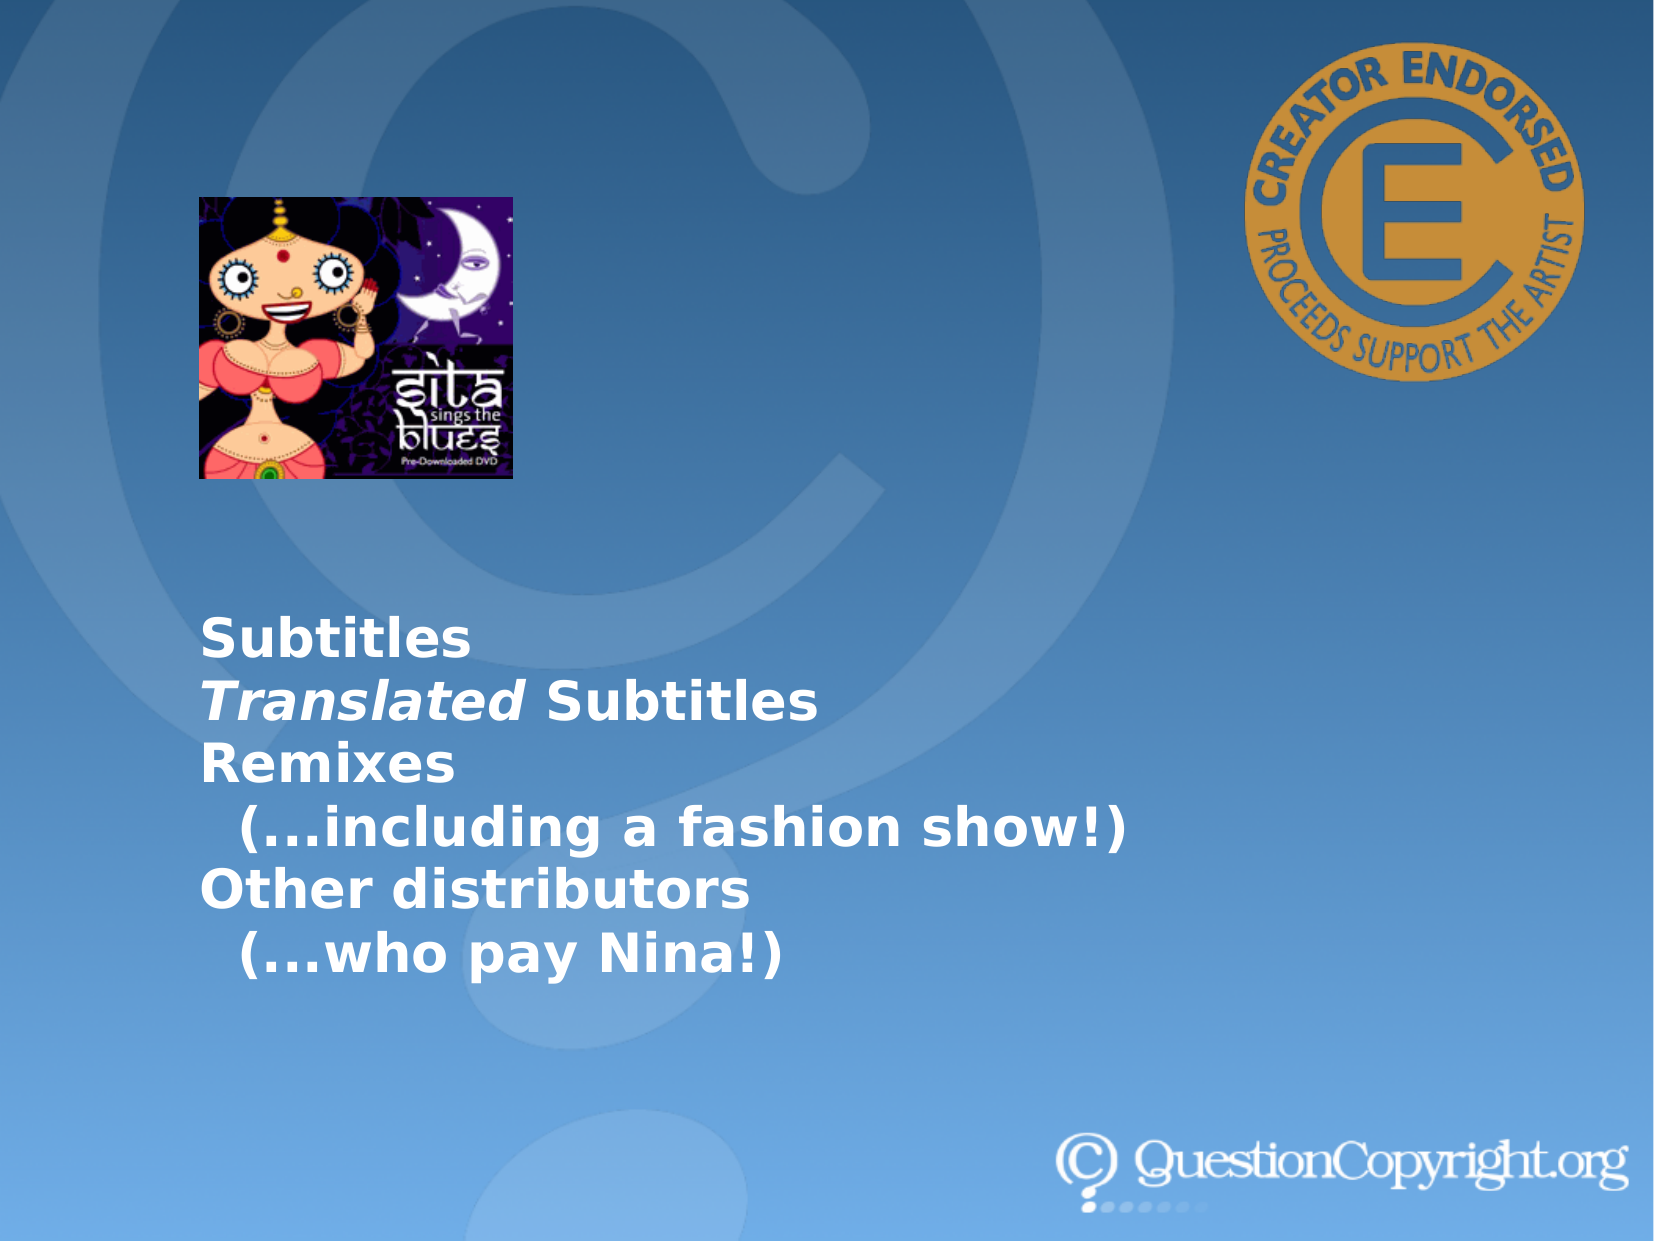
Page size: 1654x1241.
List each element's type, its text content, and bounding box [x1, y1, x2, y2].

picture [0, 0, 1654, 1241]
text_box Subtitles Translated Subtitles Remixes (...including a fashion show!) Other distributors (...who pay Nina!) [184, 599, 1146, 993]
